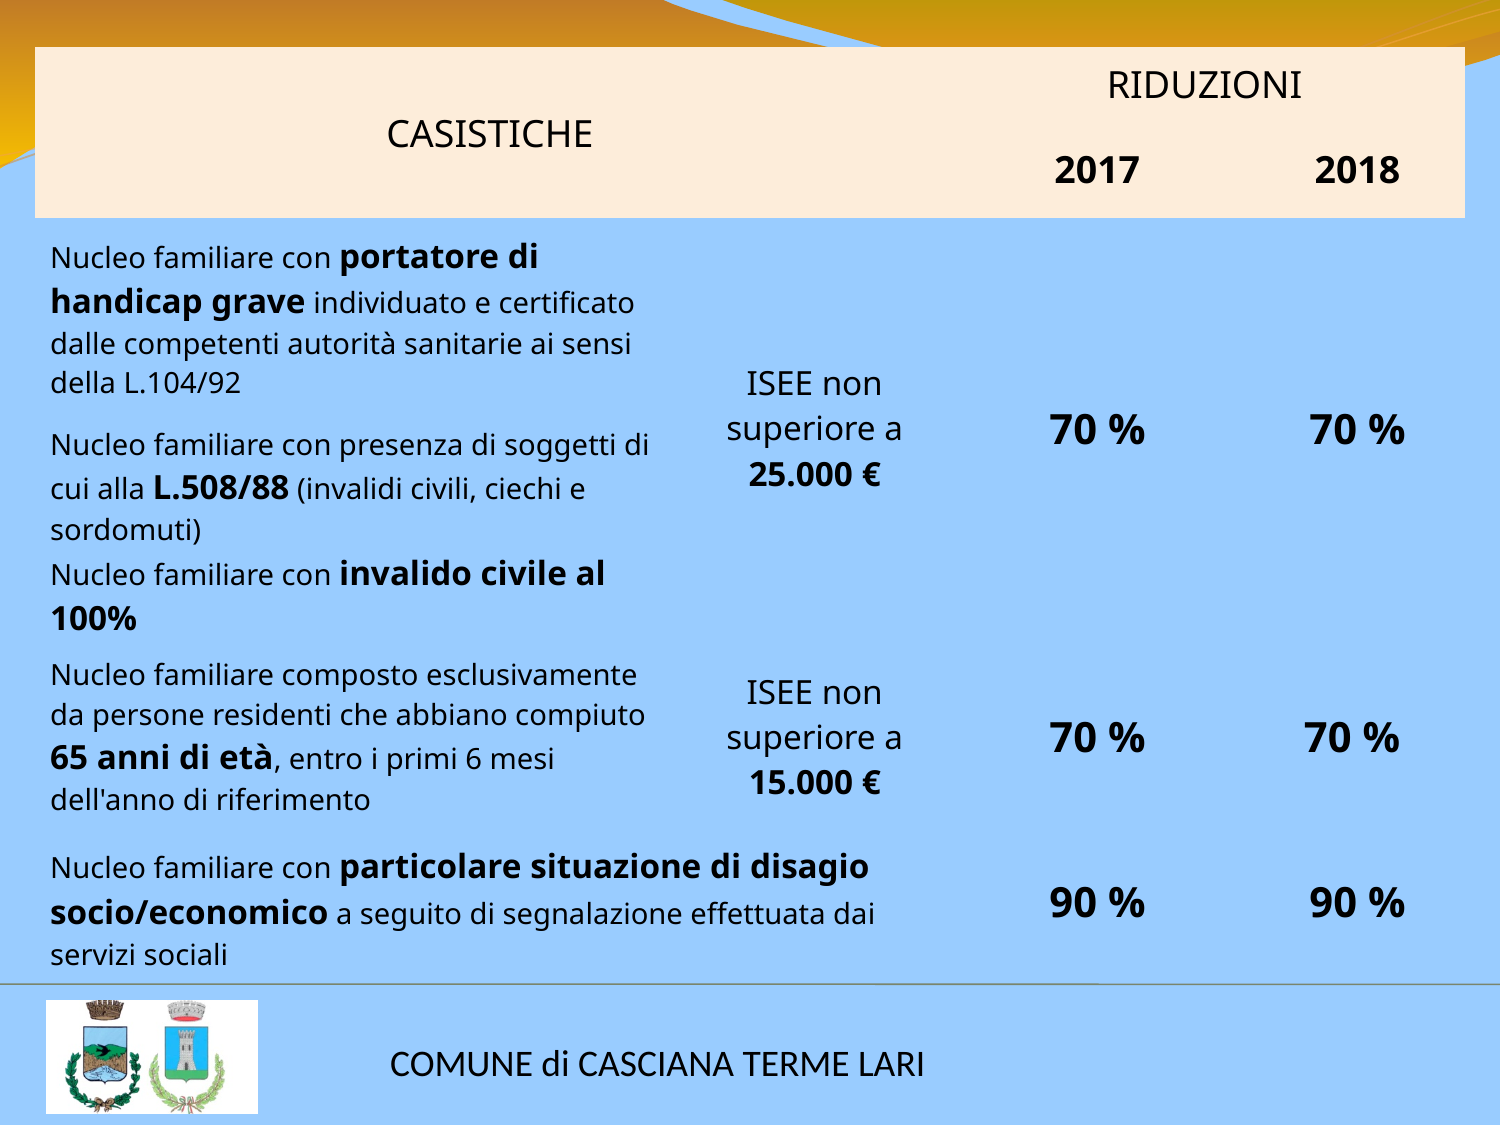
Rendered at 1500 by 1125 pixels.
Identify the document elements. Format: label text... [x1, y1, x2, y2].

table_cell 70 % [1250, 218, 1465, 638]
table_cell Nucleo familiare con particolare situazione di disagio socio/economico a seguito di segnalazione effettuata dai servizi sociali [35, 836, 945, 967]
table_cell 70 % [945, 218, 1250, 638]
table_cell 70 % [945, 638, 1250, 836]
picture [46, 1000, 258, 1114]
table_cell Nucleo familiare con presenza di soggetti di cui alla L.508/88 (invalidi civili, ciechi e sordomuti) [35, 417, 685, 542]
table_cell ISEE non superiore a 15.000 € [685, 638, 945, 836]
table_cell 70 % [1250, 638, 1465, 836]
table_cell 90 % [1250, 836, 1465, 967]
table_cell Nucleo familiare con invalido civile al 100% [35, 542, 685, 638]
table_cell Nucleo familiare con portatore di handicap grave individuato e certificato dalle competenti autorità sanitarie ai sensi della L.104/92 [35, 218, 685, 417]
table_cell ISEE non superiore a 25.000 € [685, 218, 945, 638]
text_box COMUNE di CASCIANA TERME LARI [374, 1031, 1500, 1092]
table_header RIDUZIONI [945, 47, 1465, 120]
table_cell 2017 [945, 120, 1250, 218]
table_header CASISTICHE [35, 47, 945, 218]
table_cell 90 % [945, 836, 1250, 967]
table_cell Nucleo familiare composto esclusivamente da persone residenti che abbiano compiuto 65 anni di età, entro i primi 6 mesi dell'anno di riferimento [35, 638, 685, 836]
table_cell 2018 [1250, 120, 1465, 218]
